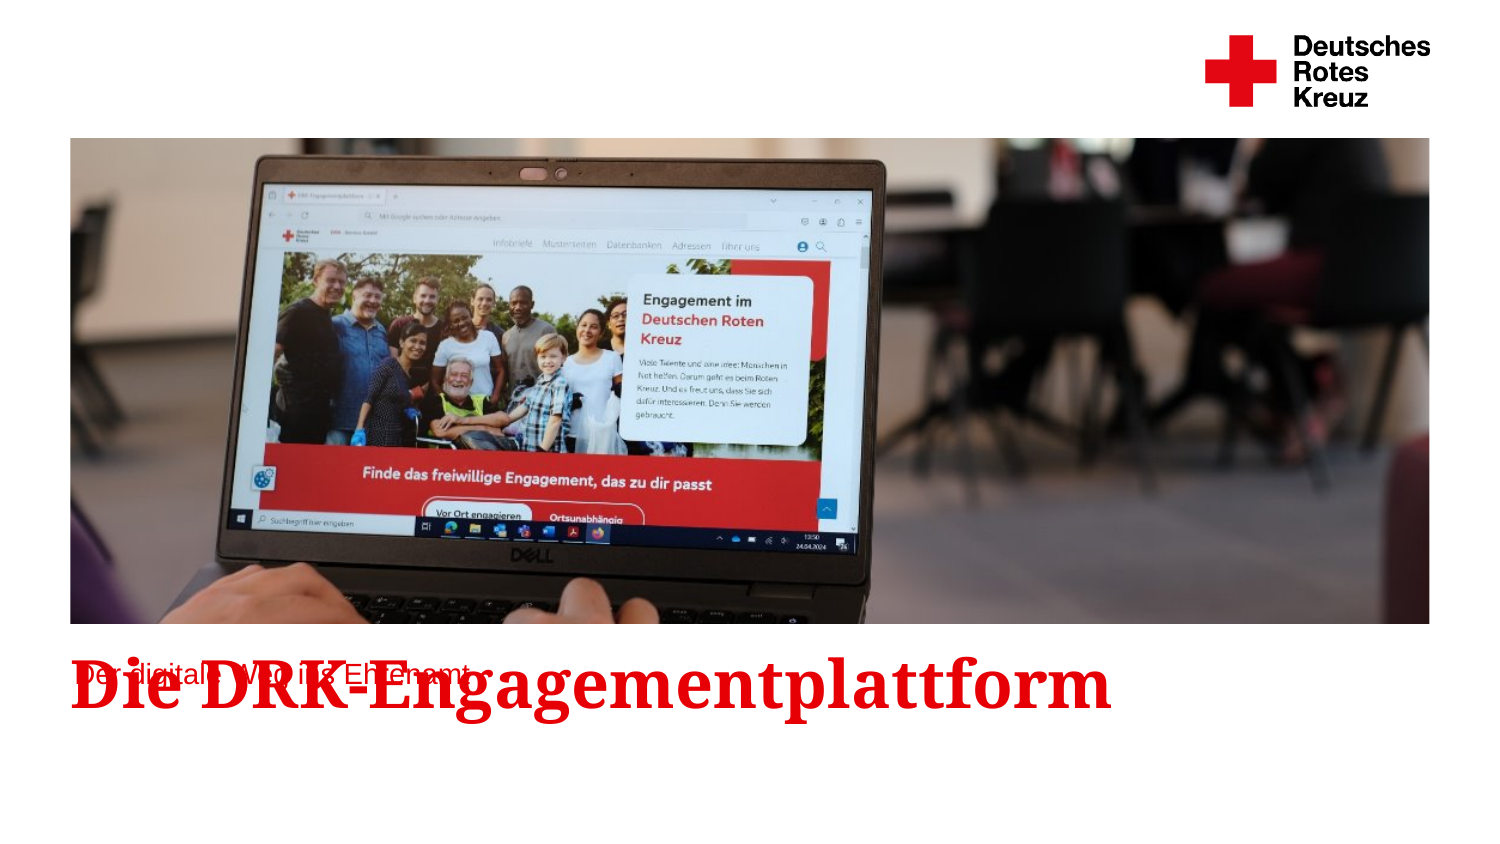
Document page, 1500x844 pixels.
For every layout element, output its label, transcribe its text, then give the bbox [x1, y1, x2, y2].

picture [70, 138, 1430, 624]
title Die DRK-Engagementplattform [70, 701, 1430, 784]
text_box Der digitale Weg ins Ehrenamt [59, 647, 810, 699]
